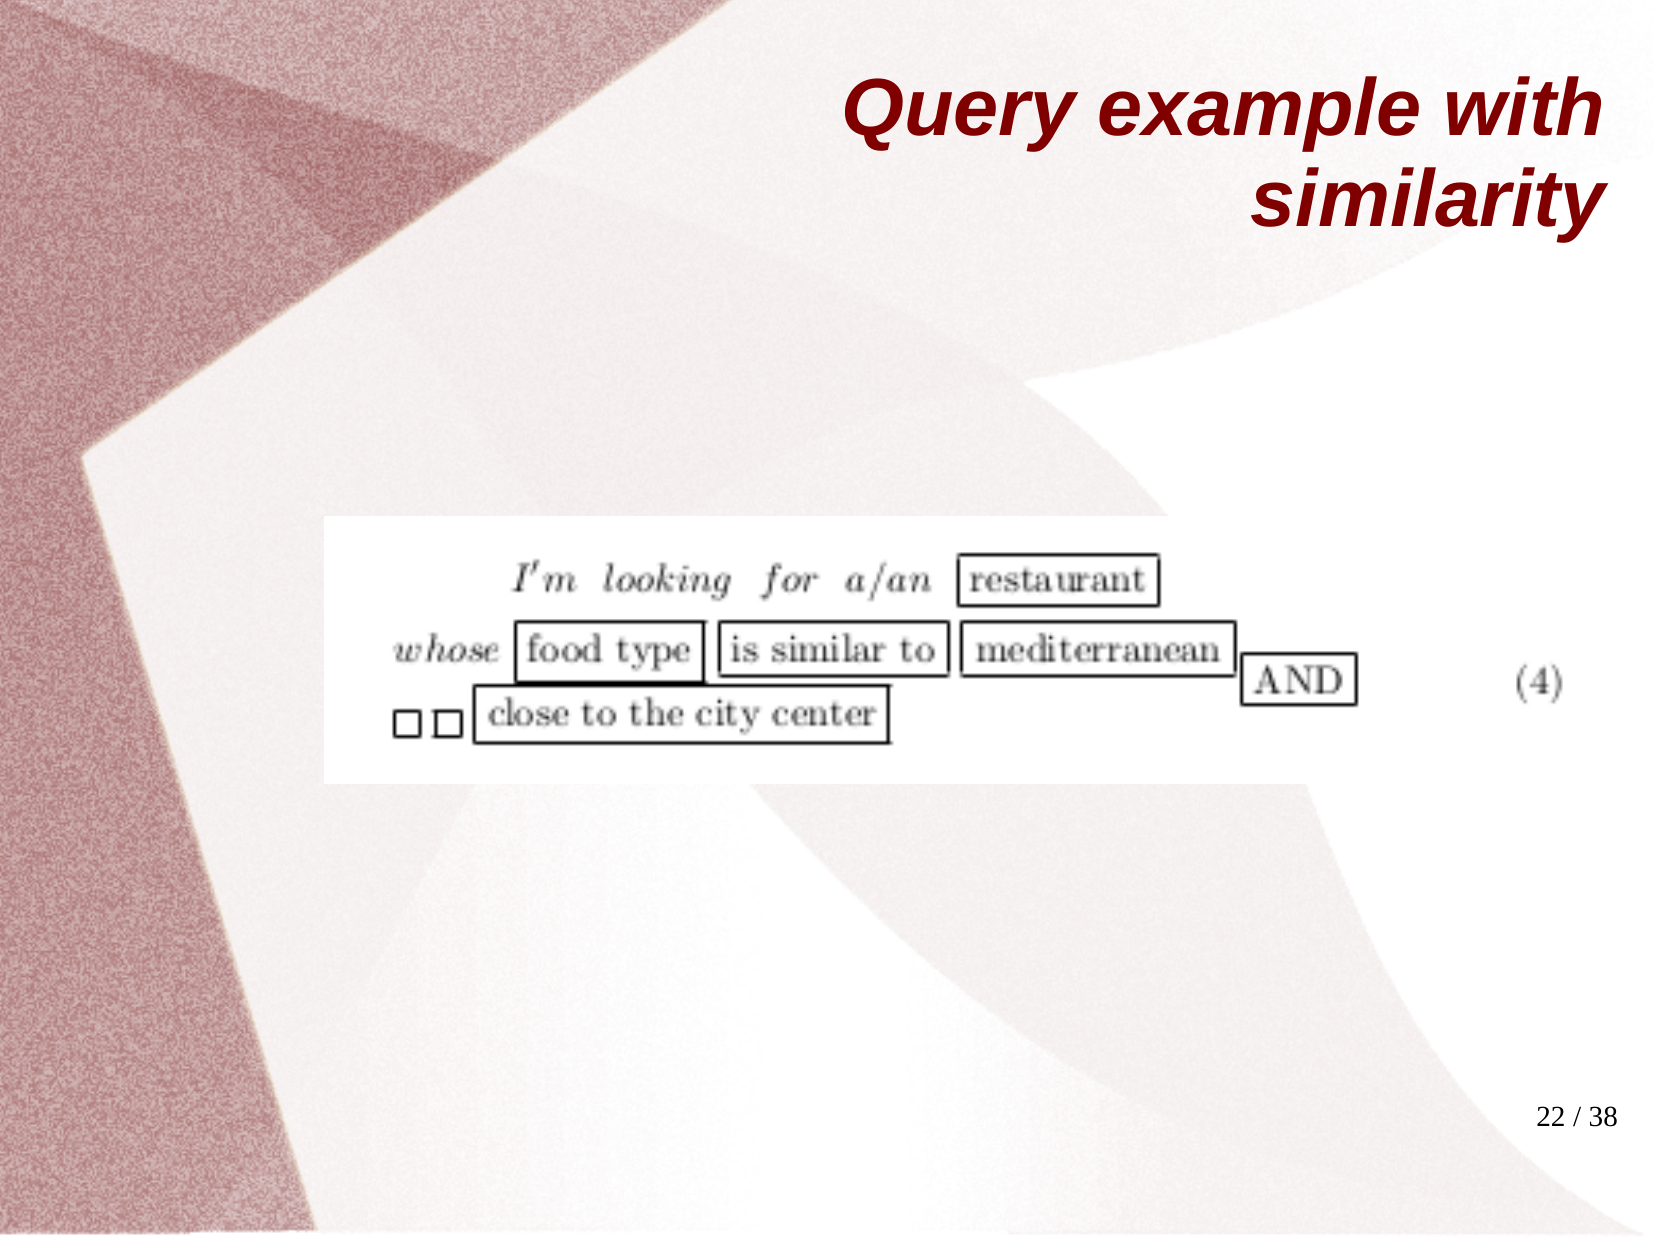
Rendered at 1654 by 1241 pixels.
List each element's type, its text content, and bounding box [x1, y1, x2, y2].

title Query example with similarity [596, 49, 1607, 257]
picture [0, 0, 1654, 1241]
